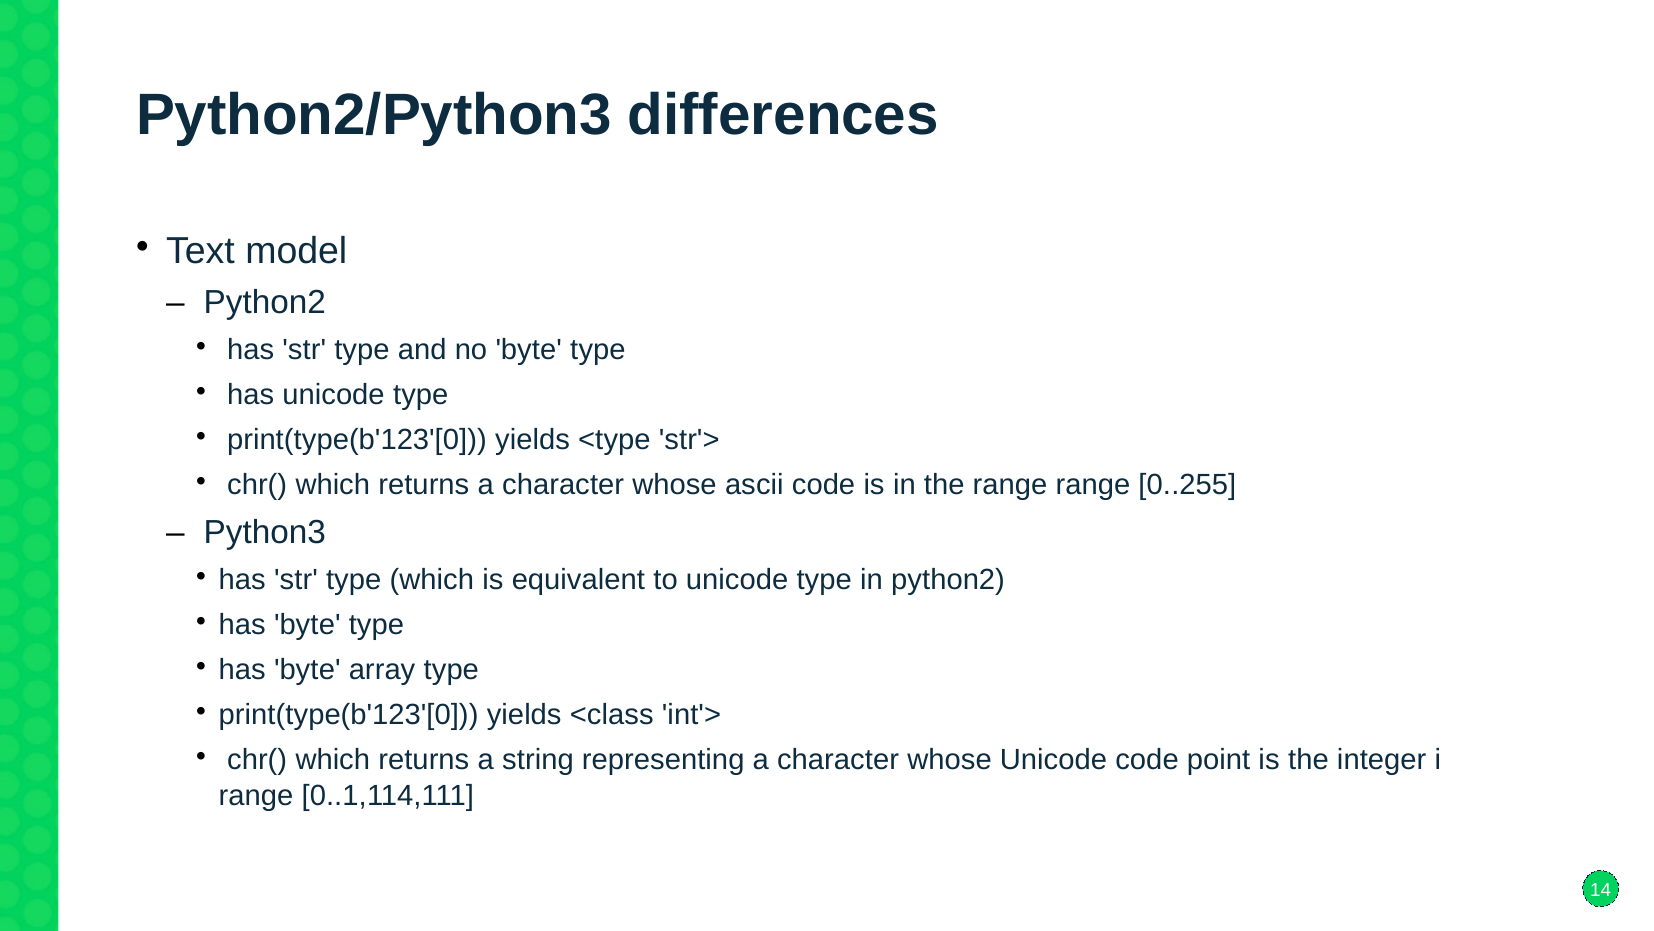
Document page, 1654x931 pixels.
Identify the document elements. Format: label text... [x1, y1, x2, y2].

picture [0, 0, 76, 931]
title Python2/Python3 differences [121, 37, 1531, 193]
list Text model Python2 has 'str' type and no 'byte' type has unicode type print(type(b'123'[0])) yields <type 'str'> chr() which returns a character whose ascii code is in the range range [0..255] Python3 has 'str' type (which is equivalent to unicode type in python2) has 'byte' type has 'byte' array type print(type(b'123'[0])) yields <class 'int'> chr() which returns a string representing a character whose Unicode code point is the integer i range [0..1,114,111] [121, 217, 1531, 825]
